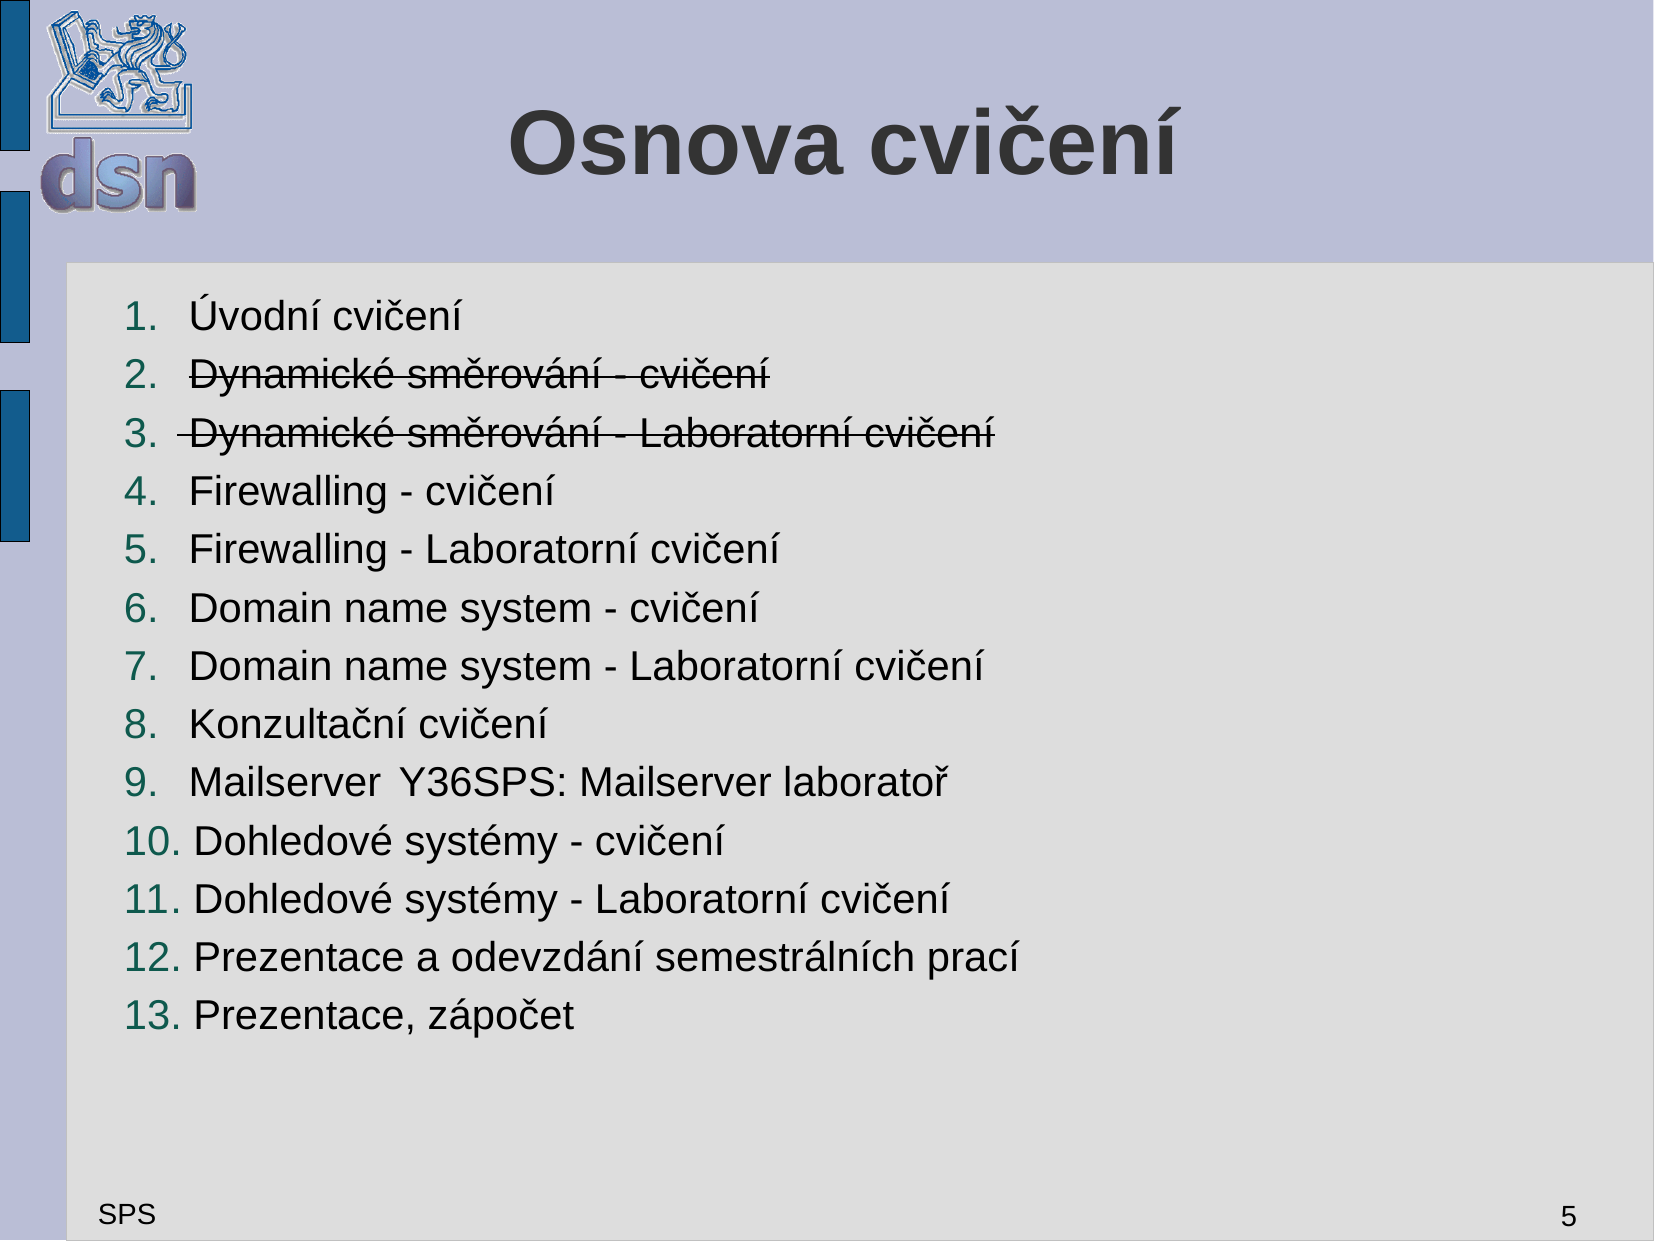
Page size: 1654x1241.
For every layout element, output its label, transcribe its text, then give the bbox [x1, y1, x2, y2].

title Osnova cvičení [210, 39, 1478, 247]
list Úvodní cvičení Dynamické směrování - cvičení Dynamické směrování - Laboratorní cvičení Firewalling - cvičení Firewalling - Laboratorní cvičení Domain name system - cvičení Domain name system - Laboratorní cvičení Konzultační cvičení Mailserver Y36SPS: Mailserver laboratoř Dohledové systémy - cvičení Dohledové systémy - Laboratorní cvičení Prezentace a odevzdání semestrálních prací Prezentace, zápočet [106, 292, 1519, 1106]
picture [10, 10, 223, 230]
